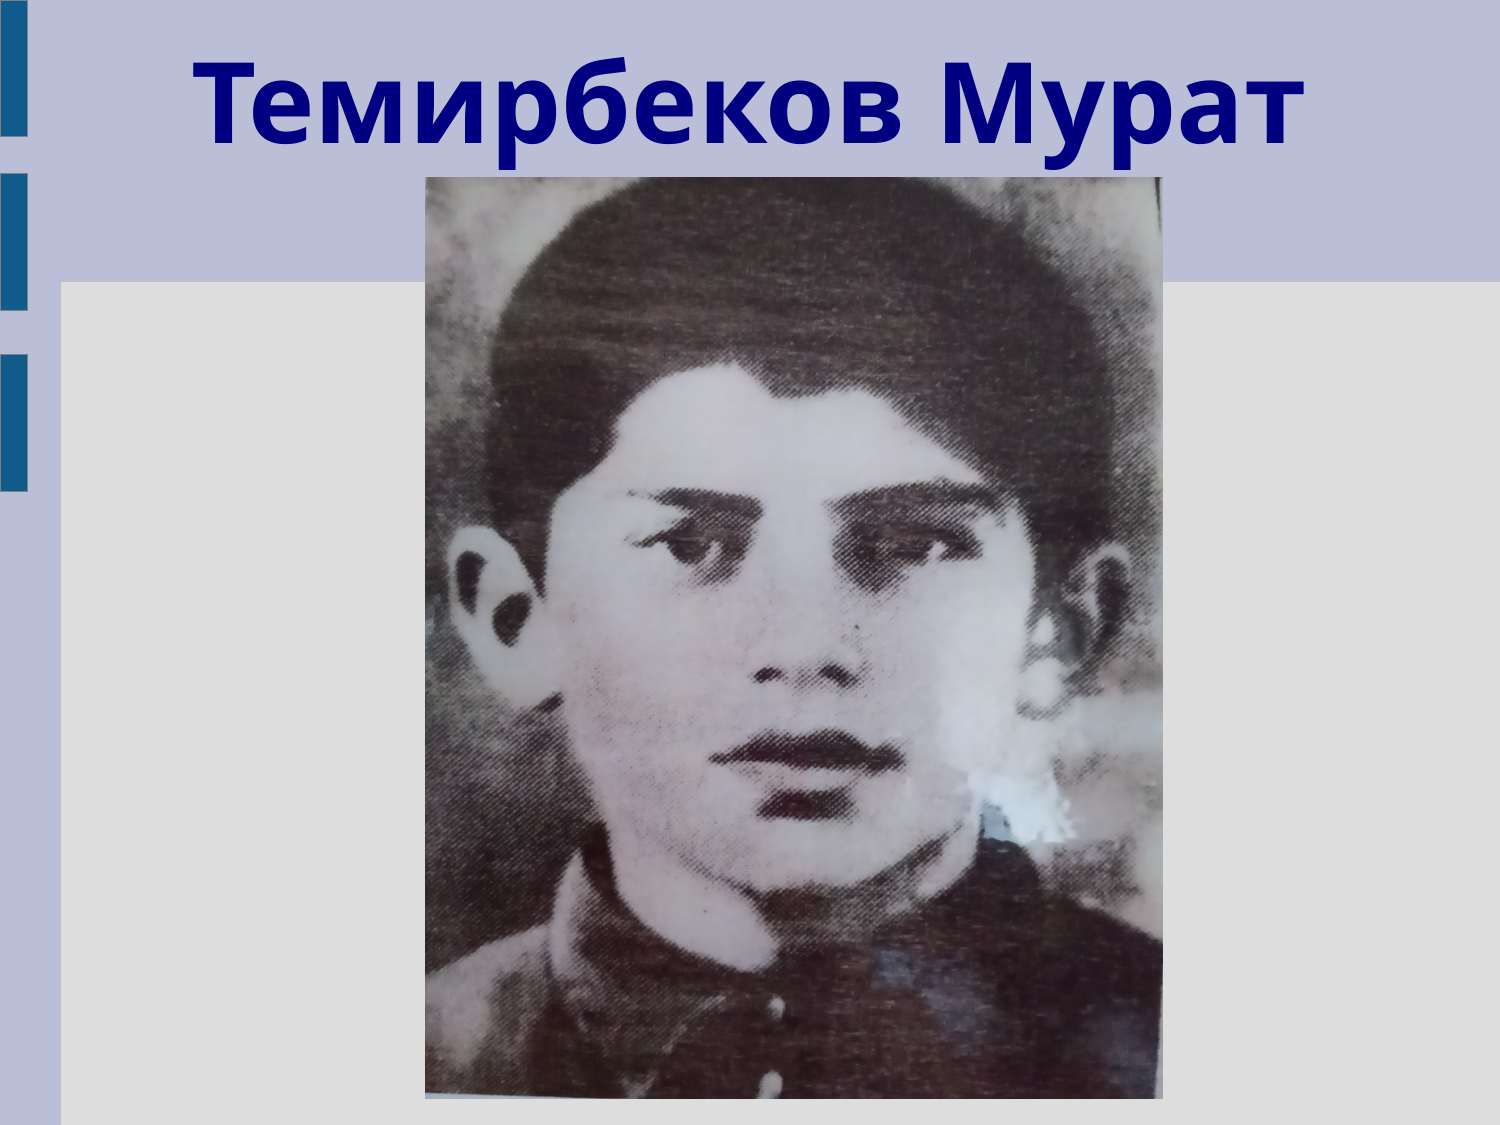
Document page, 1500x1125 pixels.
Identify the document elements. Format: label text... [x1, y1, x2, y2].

text_box Темирбеков Мурат [176, 23, 1323, 174]
picture [425, 177, 1163, 1099]
